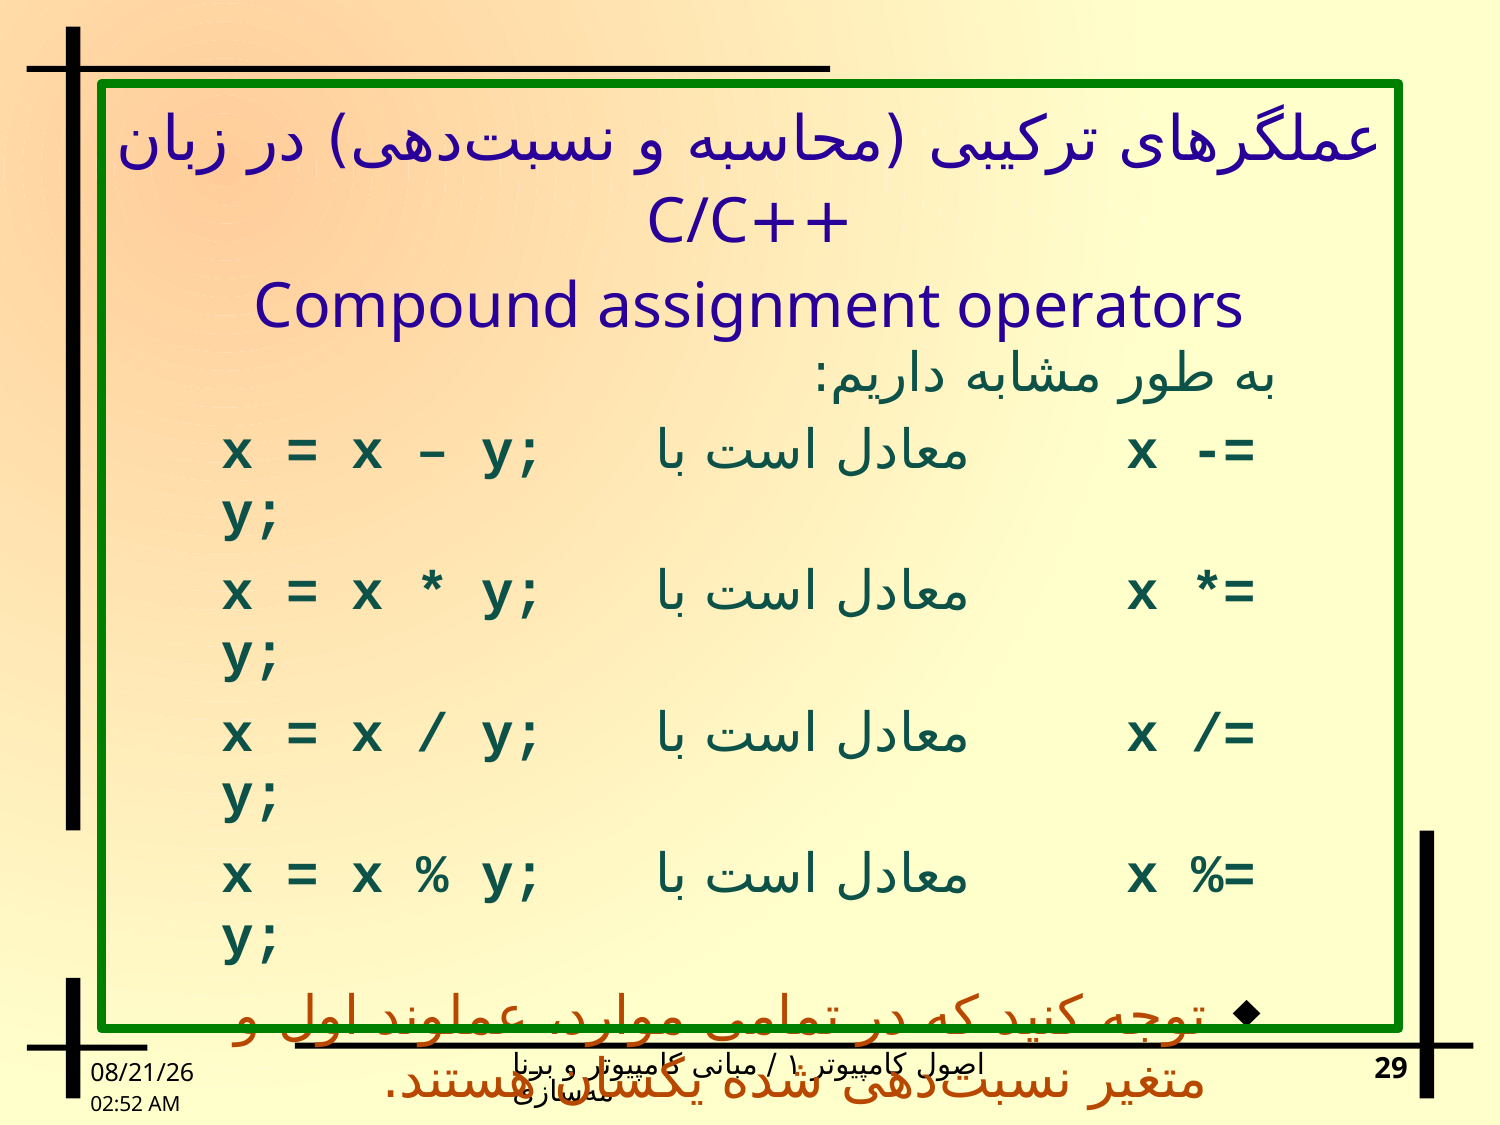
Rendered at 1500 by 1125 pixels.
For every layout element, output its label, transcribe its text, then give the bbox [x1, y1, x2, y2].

list به طور مشابه داریم: x = x – y; معادل است با x -= y; x = x * y; معادل است با x *= y; x = x / y; معادل است با x /= y; x = x % y; معادل است با x %= y; توجه کنید که در تمامی موارد، عملوند اول و متغیر نسبت‌دهی شده یکسان هستند. [168, 341, 1332, 1003]
title عملگرهای ترکیبی (محاسبه و نسبت‌دهی) در زبان ++C/C Compound assignment operators [106, 121, 1394, 327]
